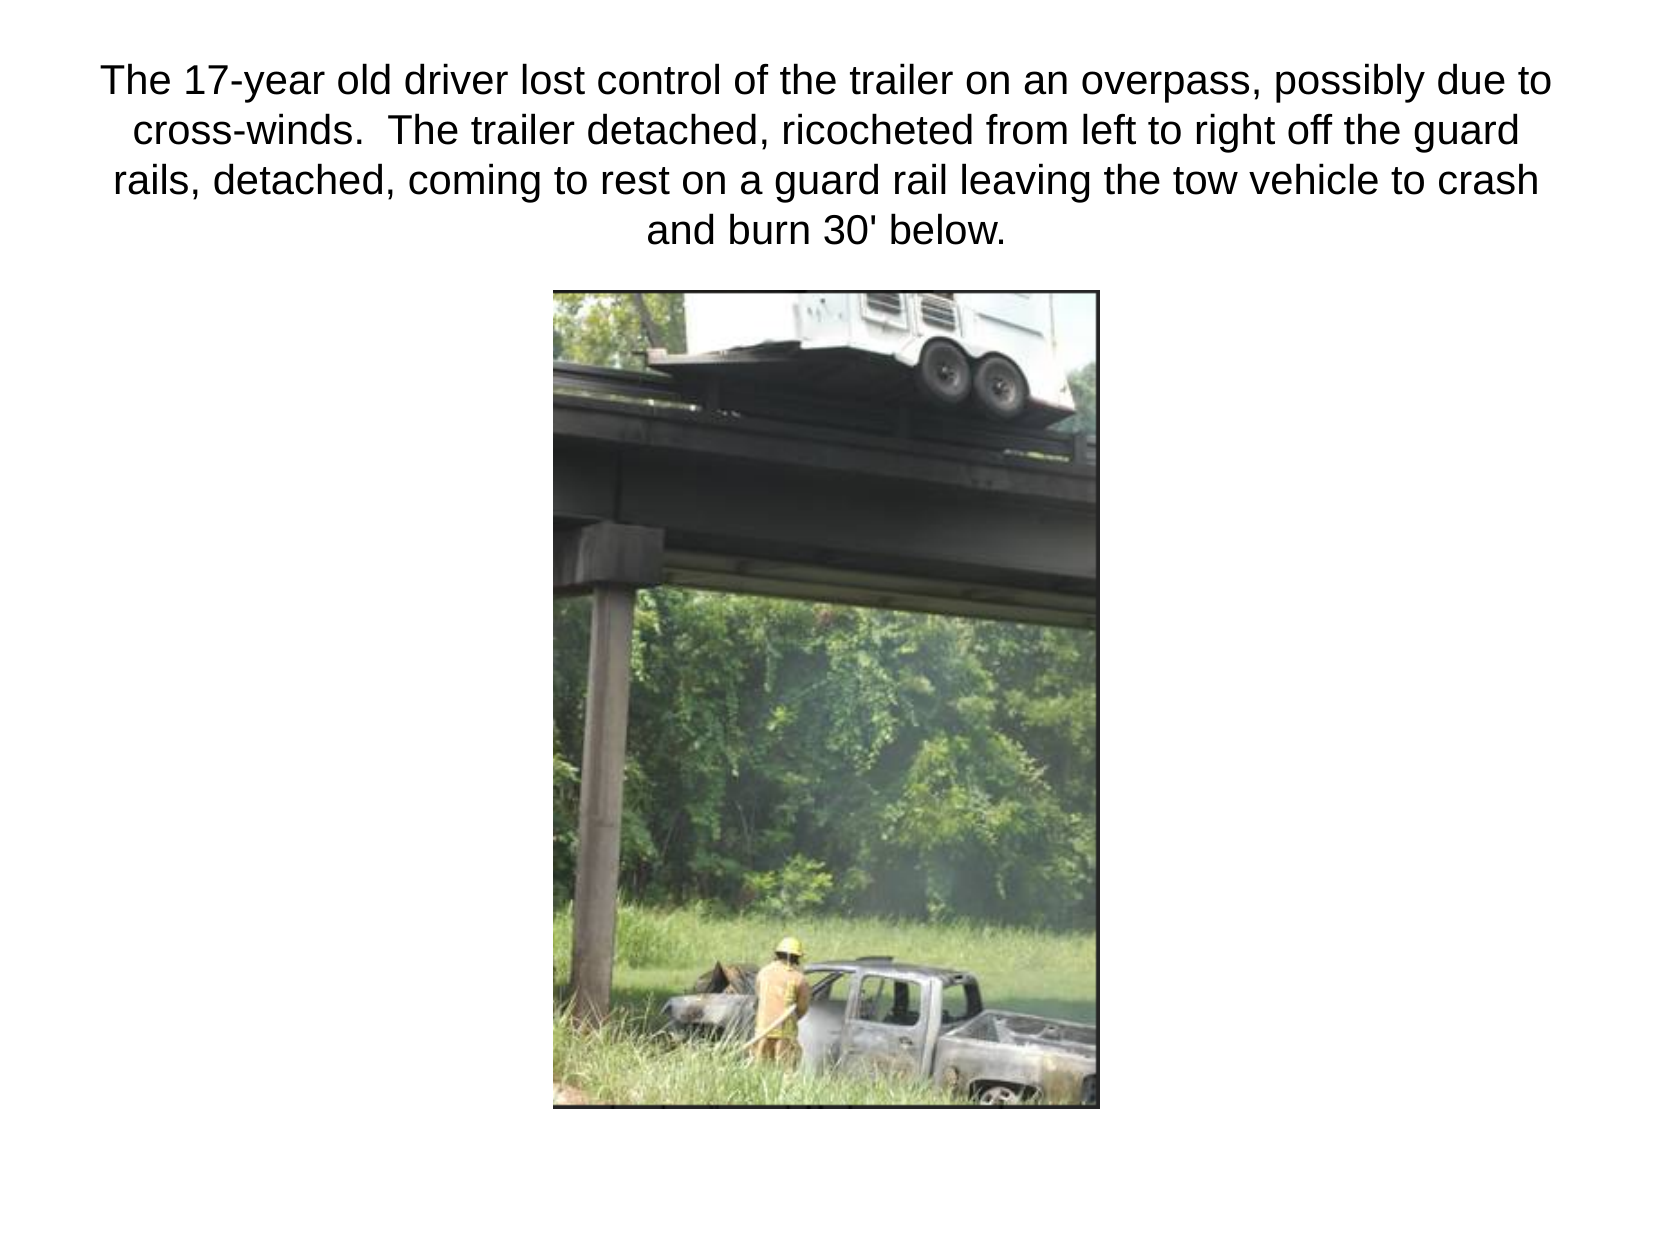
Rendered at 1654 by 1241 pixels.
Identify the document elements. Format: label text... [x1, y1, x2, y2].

title The 17-year old driver lost control of the trailer on an overpass, possibly due to cross-winds. The trailer detached, ricocheted from left to right off the guard rails, detached, coming to rest on a guard rail leaving the tow vehicle to crash and burn 30' below. [82, 49, 1571, 257]
picture [553, 290, 1100, 1109]
